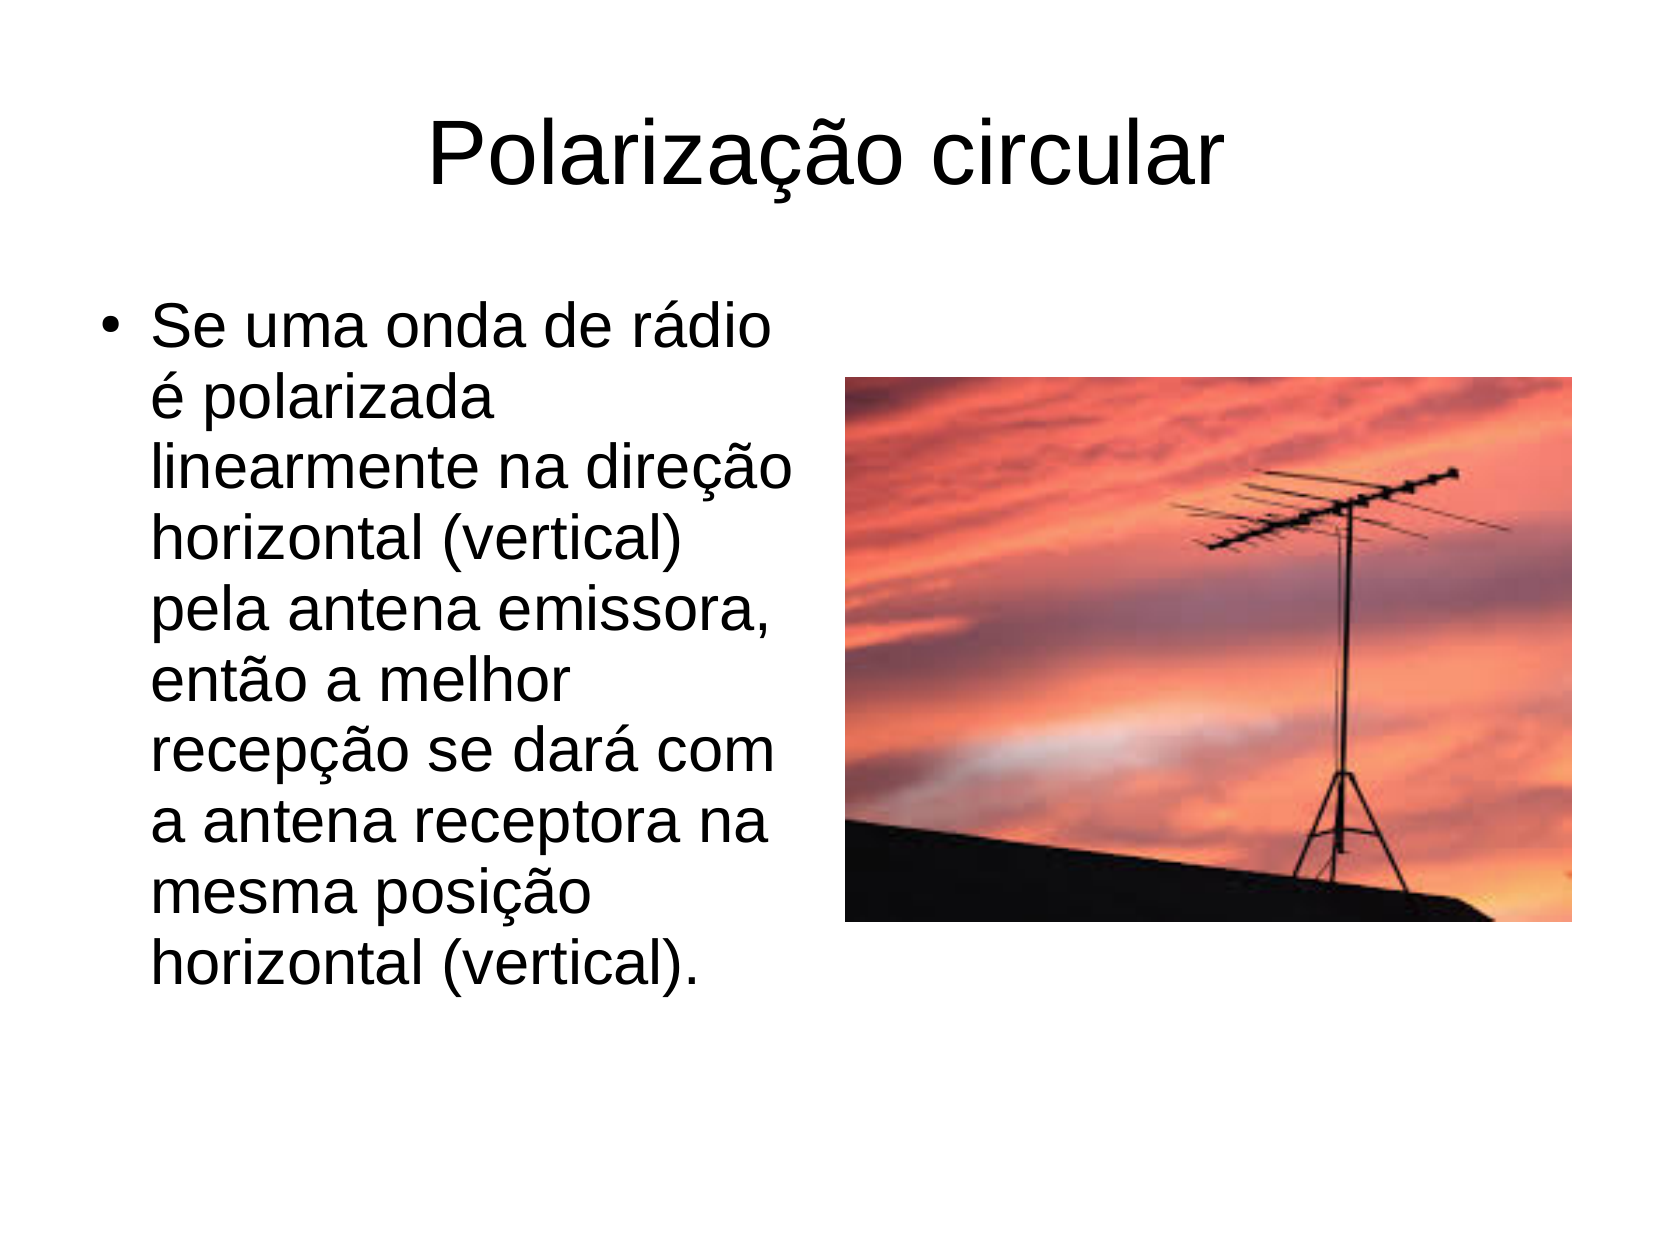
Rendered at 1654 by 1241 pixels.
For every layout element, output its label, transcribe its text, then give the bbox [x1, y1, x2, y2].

list Se uma onda de rádio é polarizada linearmente na direção horizontal (vertical) pela antena emissora, então a melhor recepção se dará com a antena receptora na mesma posição horizontal (vertical). [82, 290, 809, 1010]
picture [845, 377, 1572, 922]
title Polarização circular [82, 49, 1571, 257]
